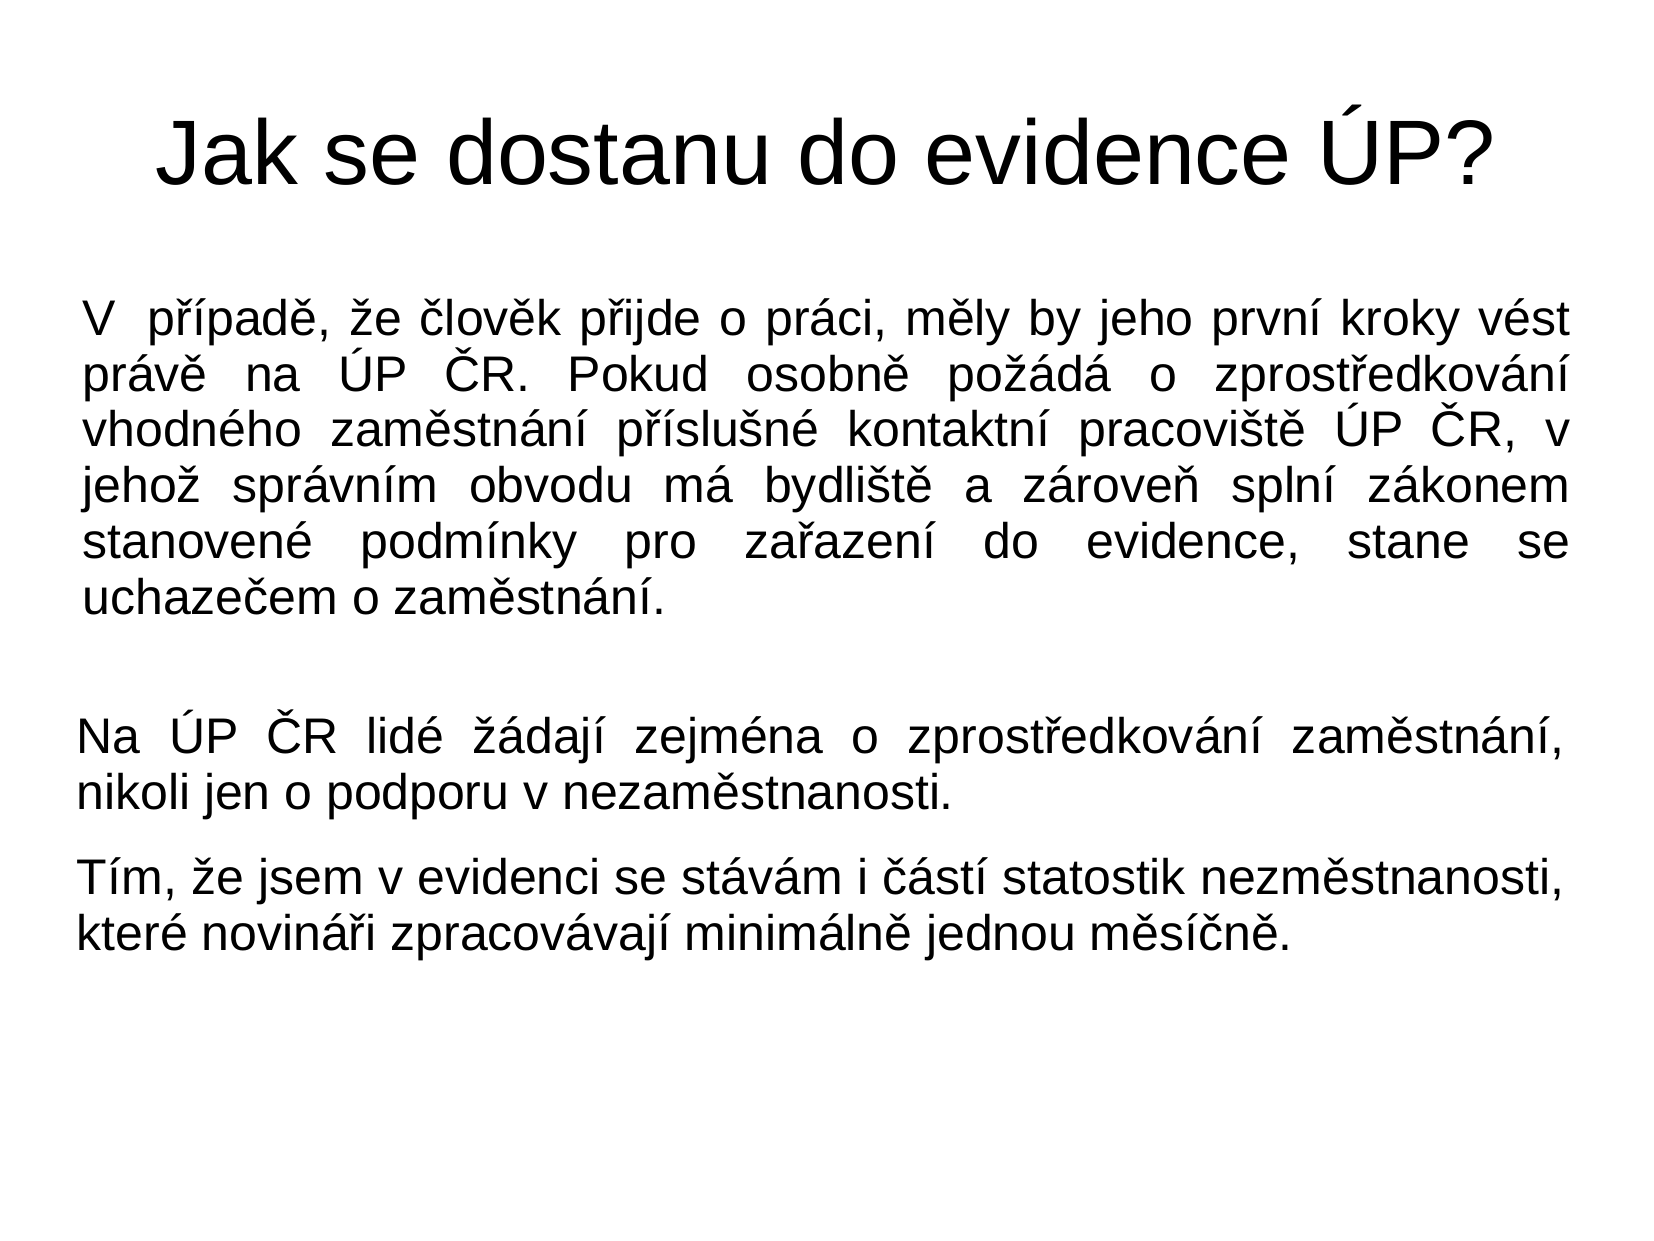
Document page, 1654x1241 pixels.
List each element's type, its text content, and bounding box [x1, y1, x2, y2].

list Na ÚP ČR lidé žádají zejména o zprostředkování zaměstnání, nikoli jen o podporu v nezaměstnanosti. Tím, že jsem v evidenci se stávám i částí statostik nezměstnanosti, které novináři zpracovávají minimálně jednou měsíčně. [76, 708, 1565, 1100]
title Jak se dostanu do evidence ÚP? [82, 49, 1571, 257]
list V případě, že člověk přijde o práci, měly by jeho první kroky vést právě na ÚP ČR. Pokud osobně požádá o zprostředkování vhodného zaměstnání příslušné kontaktní pracoviště ÚP ČR, v jehož správním obvodu má bydliště a zároveň splní zákonem stanovené podmínky pro zařazení do evidence, stane se uchazečem o zaměstnání. [82, 290, 1571, 730]
